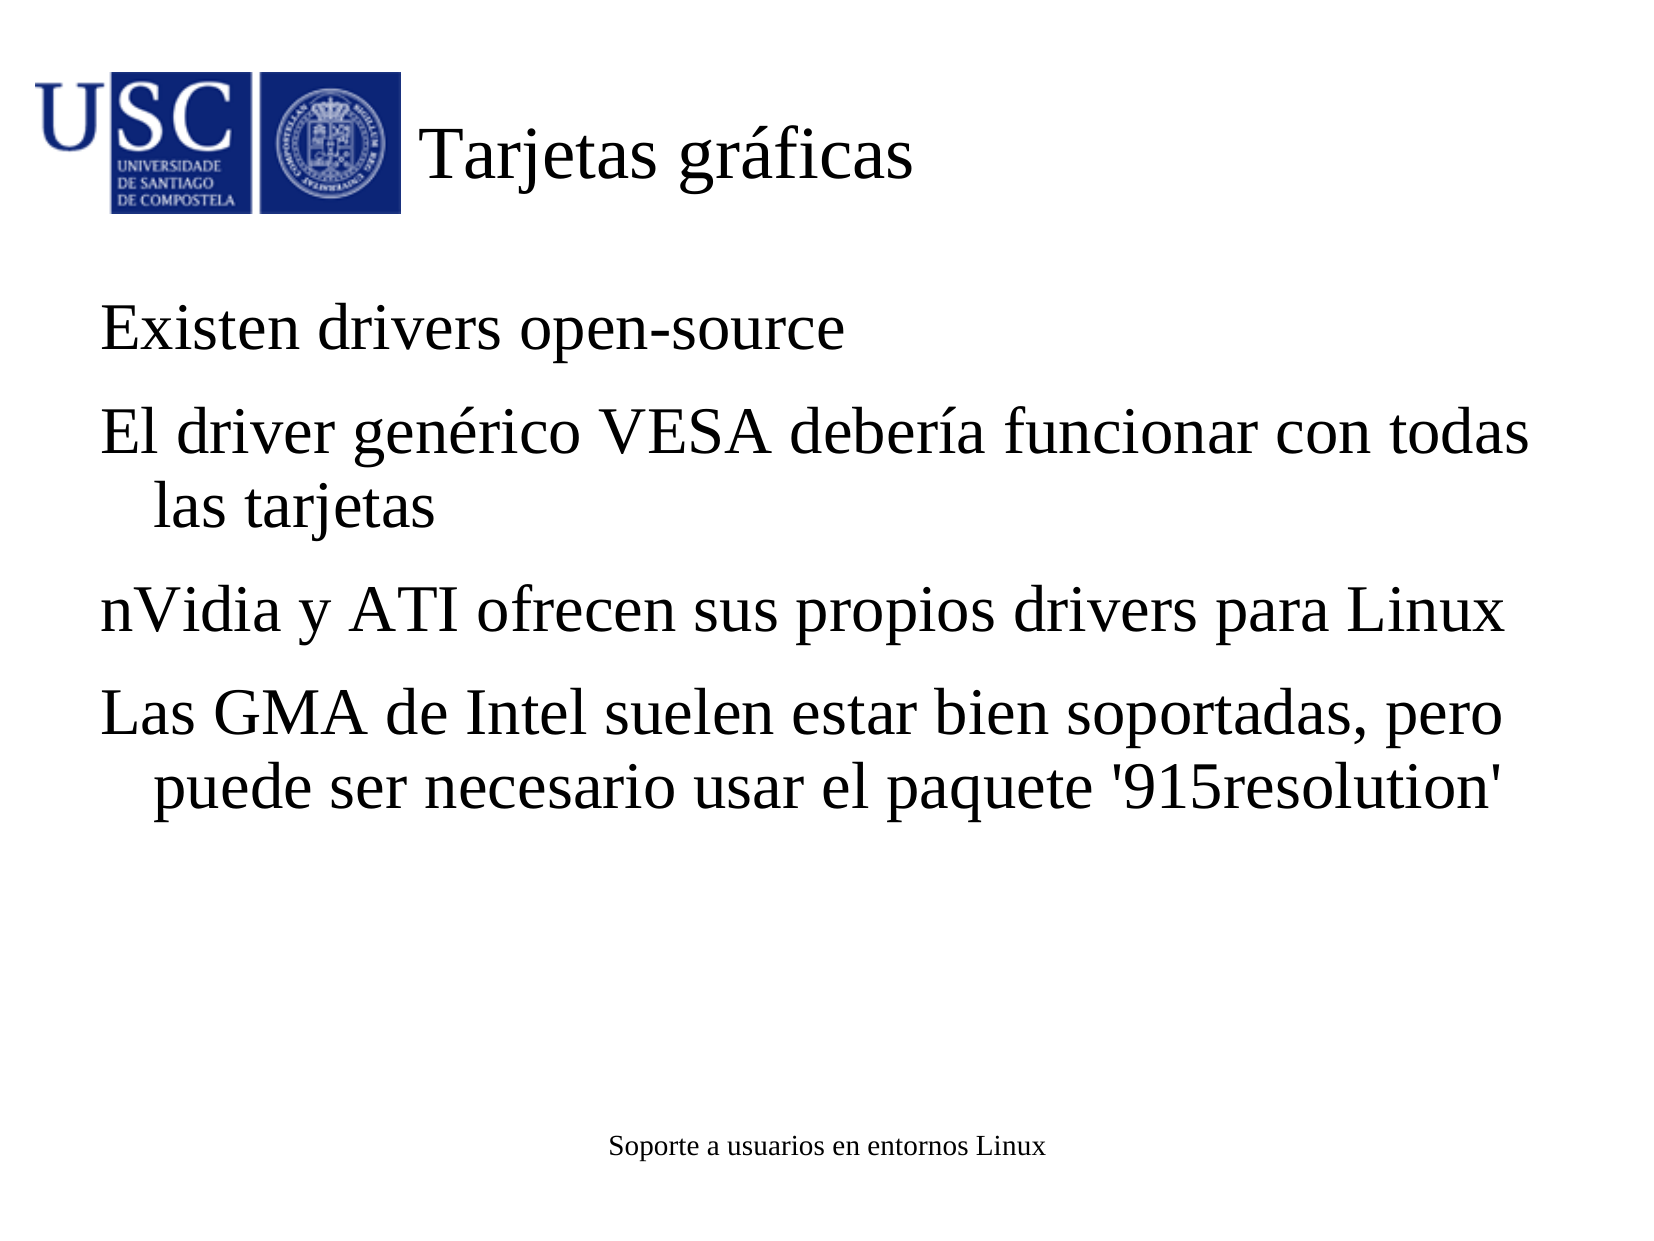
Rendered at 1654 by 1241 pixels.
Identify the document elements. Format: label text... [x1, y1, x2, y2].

title Tarjetas gráficas [418, 49, 1571, 257]
list Existen drivers open-source El driver genérico VESA debería funcionar con todas las tarjetas nVidia y ATI ofrecen sus propios drivers para Linux Las GMA de Intel suelen estar bien soportadas, pero puede ser necesario usar el paquete '915resolution' [82, 290, 1571, 1109]
picture [35, 72, 401, 214]
